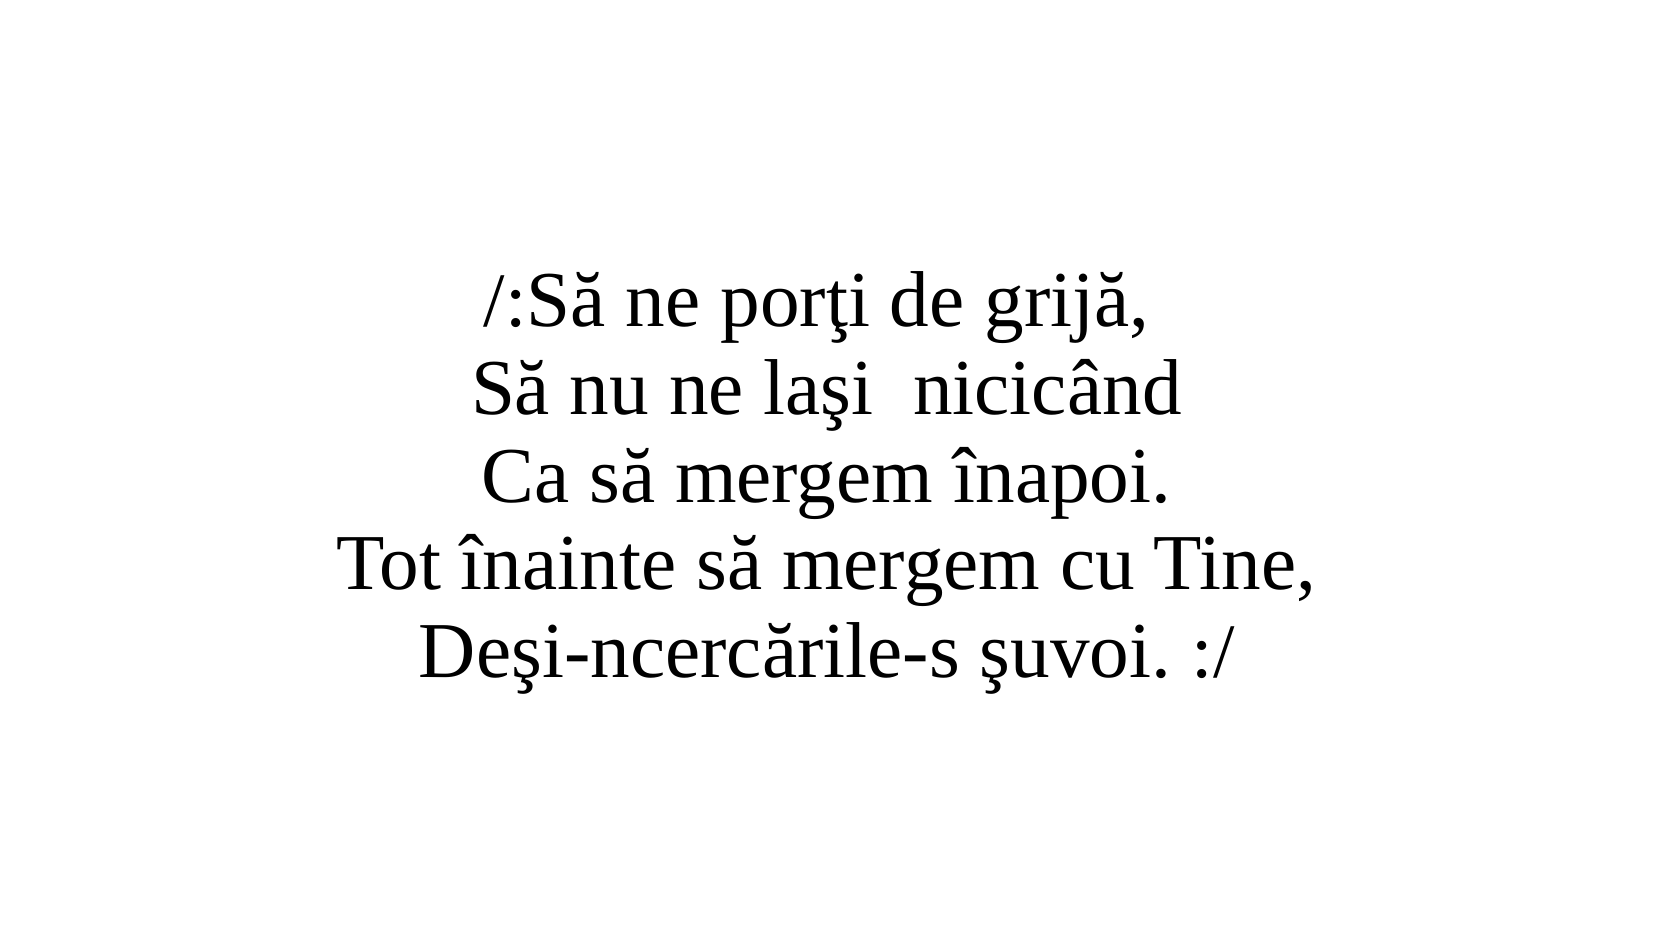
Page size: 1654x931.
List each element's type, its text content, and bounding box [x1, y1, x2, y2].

subtitle /:Să ne porţi de grijă, Să nu ne laşi nicicând Ca să mergem înapoi. Tot înainte să mergem cu Tine, Deşi-ncercările-s şuvoi. :/ [165, 205, 1489, 745]
